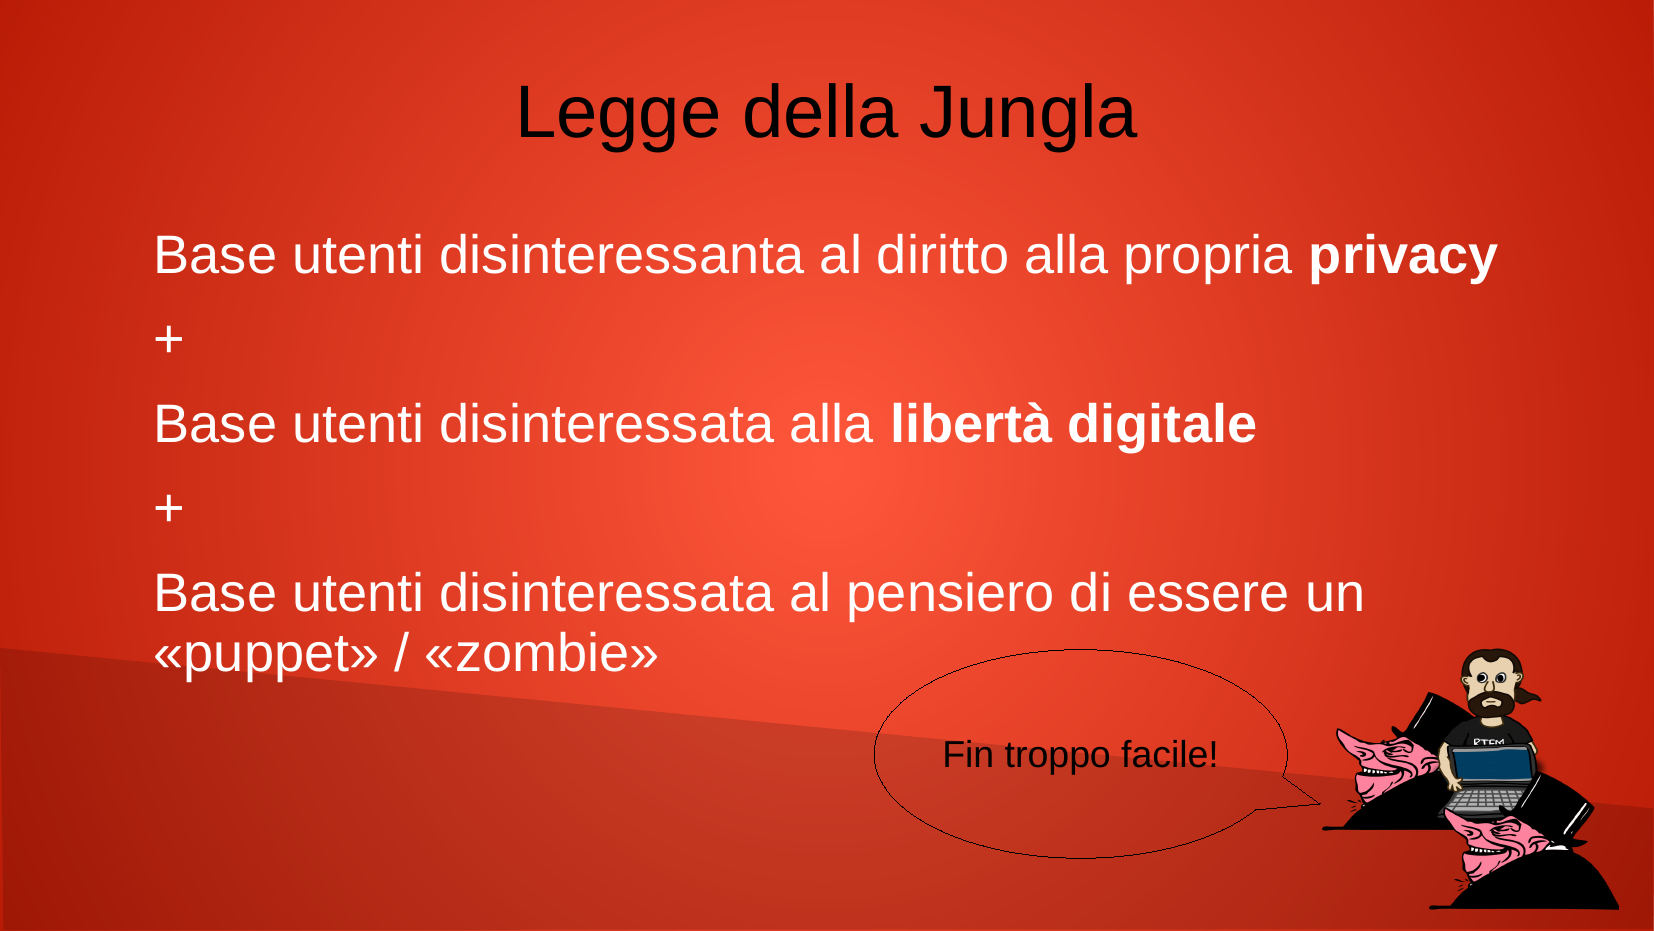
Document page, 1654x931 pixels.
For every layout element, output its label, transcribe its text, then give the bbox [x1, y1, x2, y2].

text_box Fin troppo facile! [874, 649, 1321, 859]
title Legge della Jungla [82, 35, 1571, 189]
list Base utenti disinteressanta al diritto alla propria privacy + Base utenti disinteressata alla libertà digitale + Base utenti disinteressata al pensiero di essere un «puppet» / «zombie» [82, 224, 1571, 764]
picture [1322, 643, 1619, 910]
